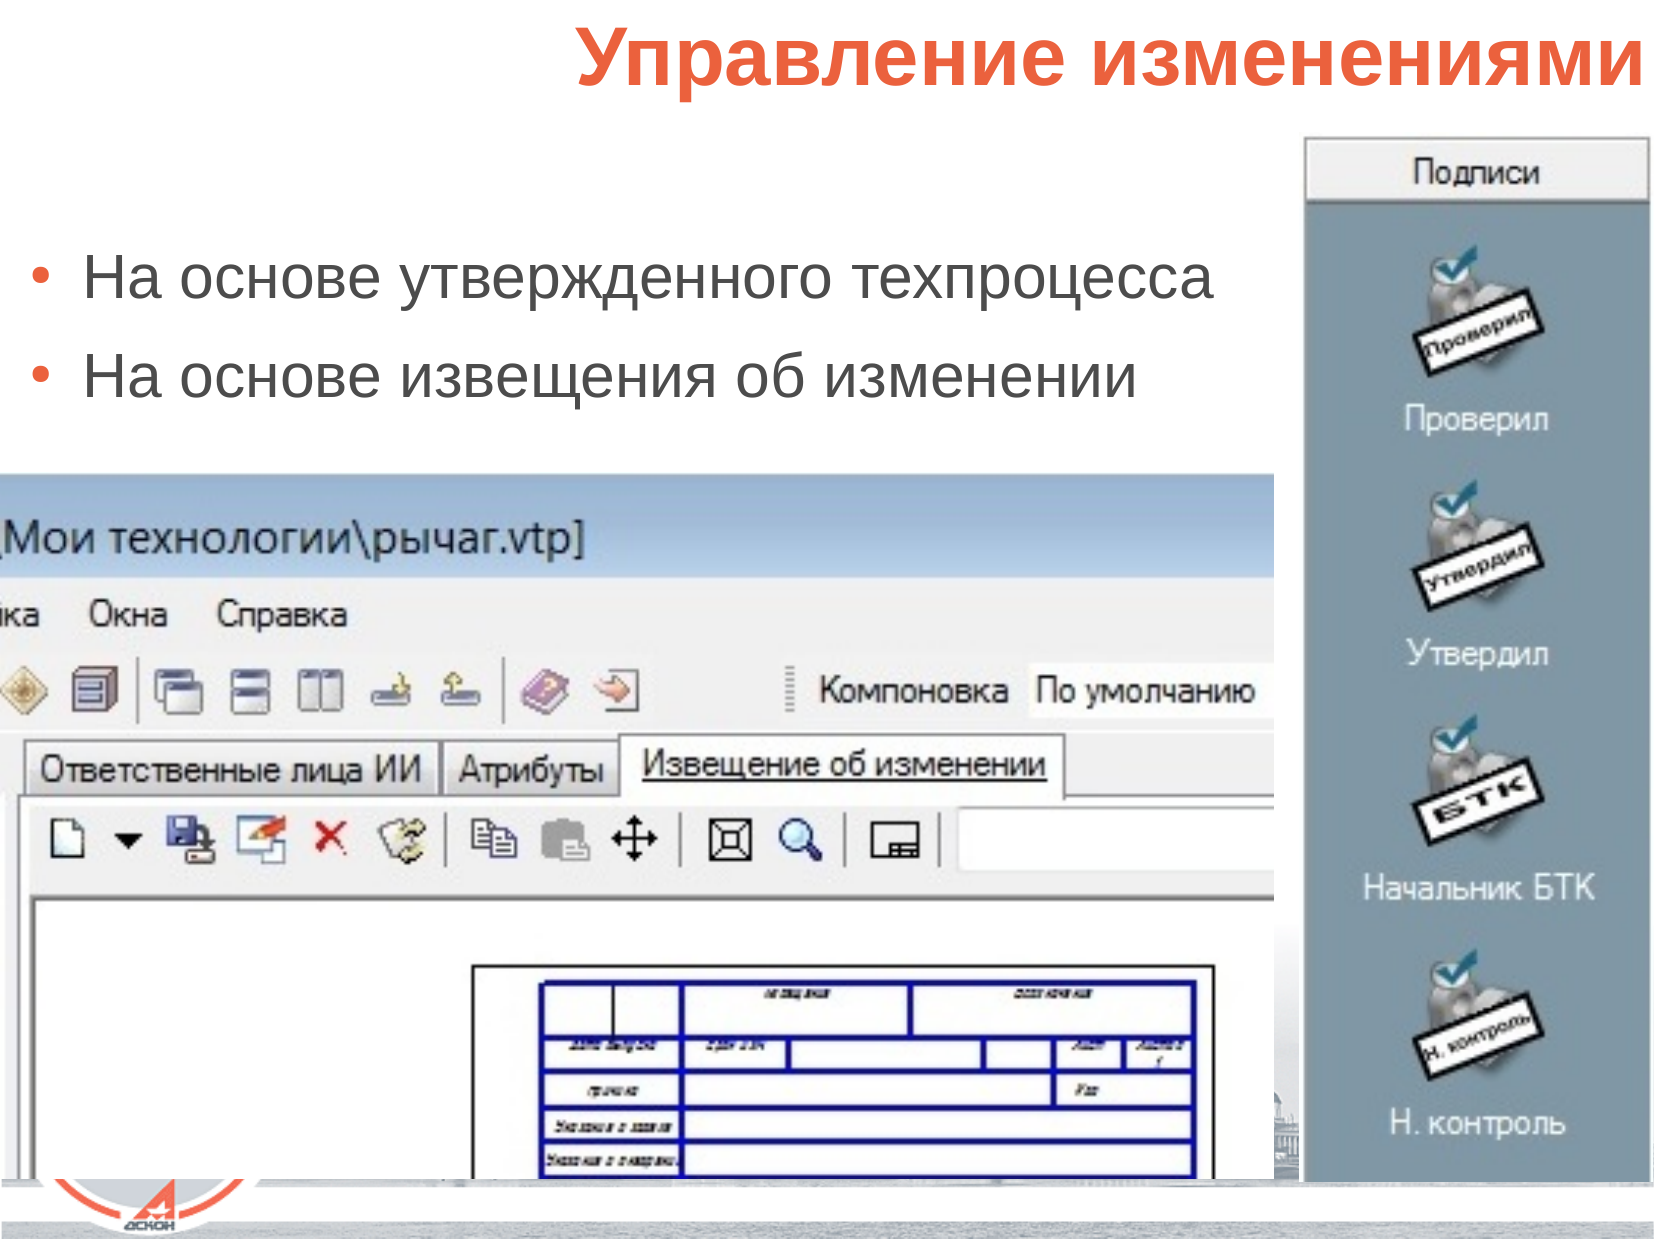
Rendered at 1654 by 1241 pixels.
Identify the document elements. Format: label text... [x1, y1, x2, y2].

list На основе утвержденного техпроцесса На основе извещения об изменении [11, 242, 1299, 414]
title Управление изменениями [159, 8, 1648, 107]
picture [0, 0, 1654, 1239]
